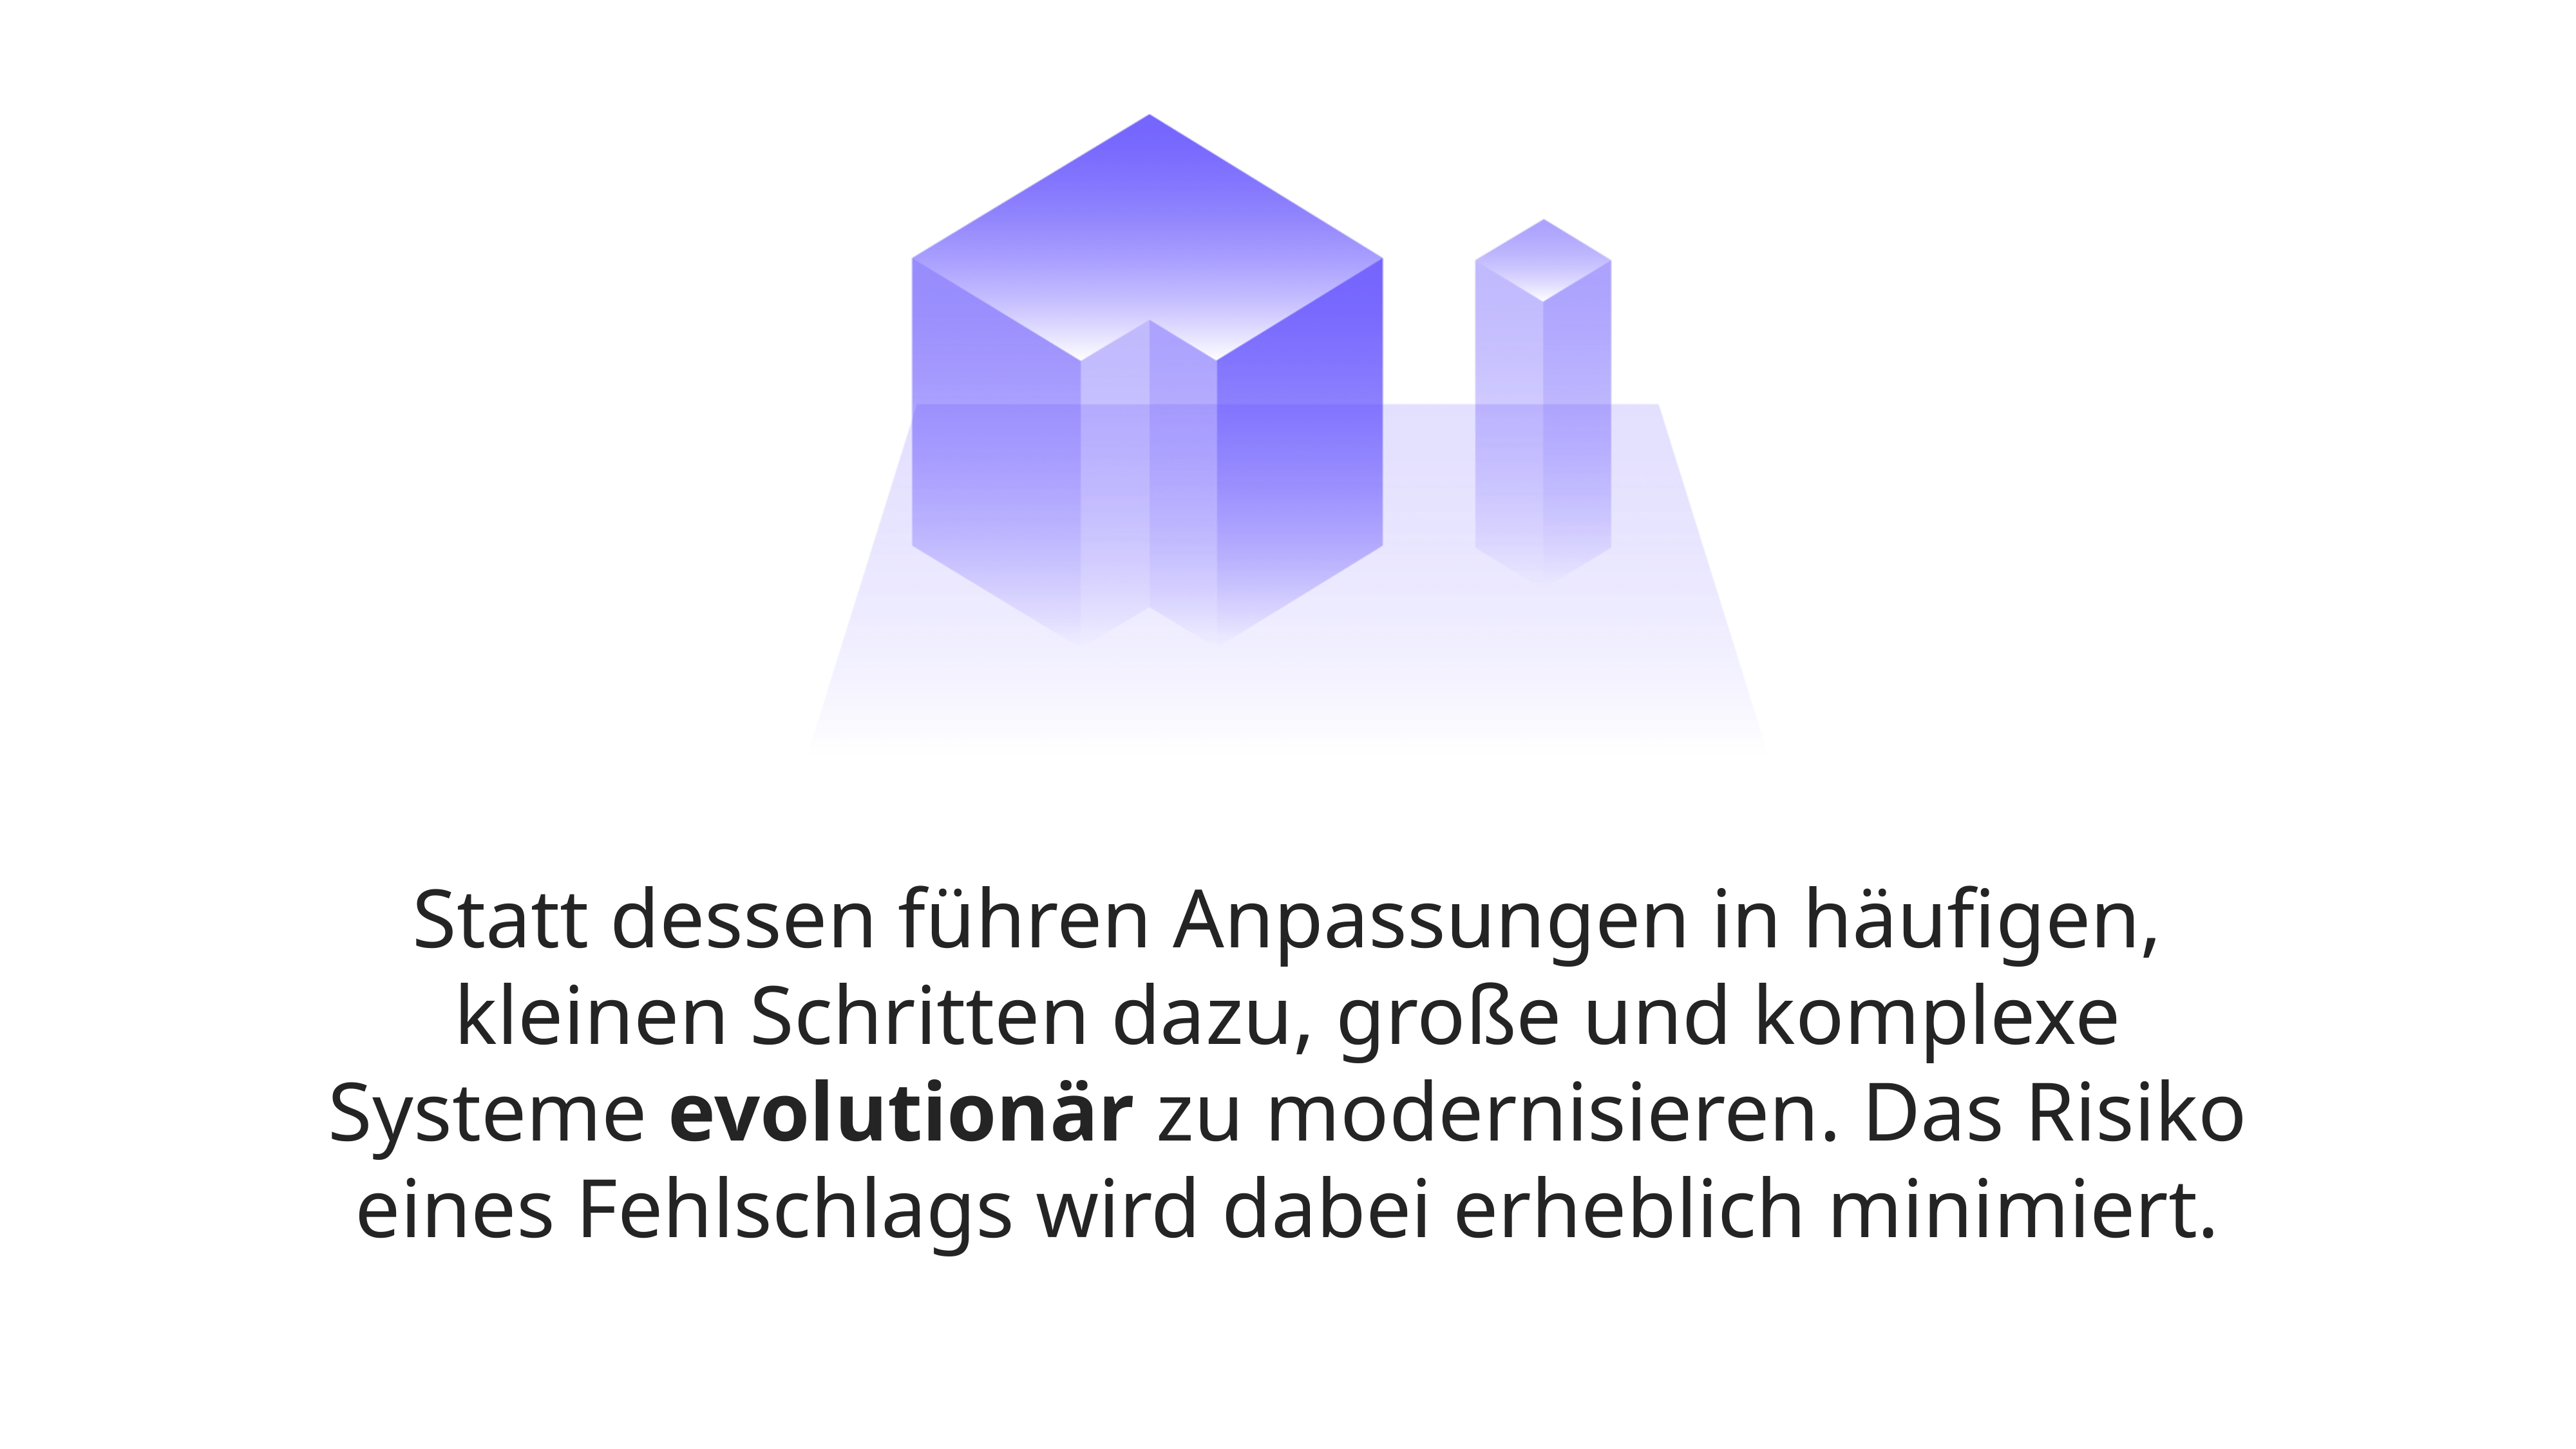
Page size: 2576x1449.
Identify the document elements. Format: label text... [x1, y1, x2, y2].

text_box Statt dessen führen Anpassungen in häufigen, kleinen Schritten dazu, große und komplexe Systeme evolutionär zu modernisieren. Das Risiko eines Fehlschlags wird dabei erheblich minimiert. [301, 775, 2275, 1345]
picture [806, 114, 1770, 758]
